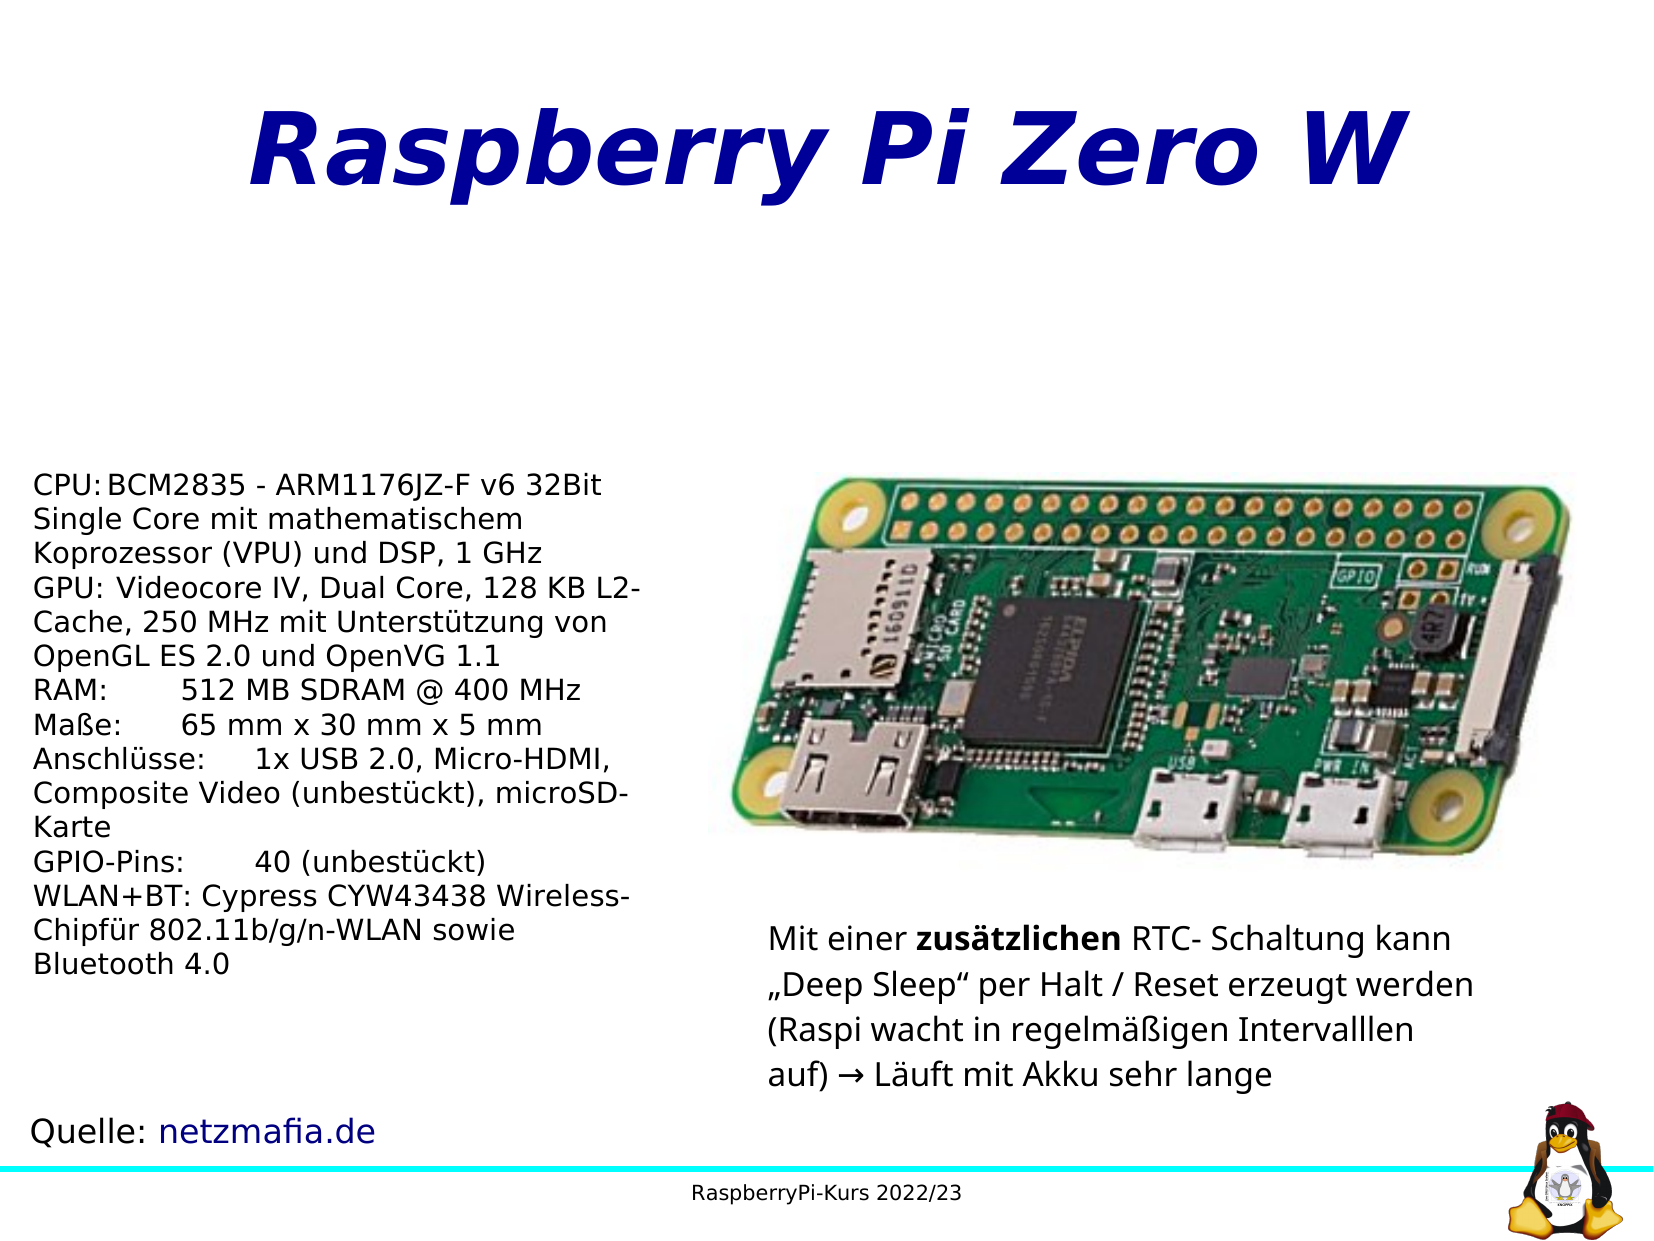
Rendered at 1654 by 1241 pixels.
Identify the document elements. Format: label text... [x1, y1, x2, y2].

picture [1505, 1100, 1625, 1241]
list CPU: BCM2835 - ARM1176JZ-F v6 32Bit Single Core mit mathematischem Koprozessor (VPU) und DSP, 1 GHz GPU: Videocore IV, Dual Core, 128 KB L2-Cache, 250 MHz mit Unterstützung von OpenGL ES 2.0 und OpenVG 1.1 RAM: 512 MB SDRAM @ 400 MHz Maße: 65 mm x 30 mm x 5 mm Anschlüsse: 1x USB 2.0, Micro-HDMI, Composite Video (unbestückt), microSD-Karte GPIO-Pins: 40 (unbestückt) WLAN+BT: Cypress CYW43438 Wireless-Chipfür 802.11b/g/n-WLAN sowie Bluetooth 4.0 [32, 433, 650, 982]
picture [708, 472, 1595, 874]
title Raspberry Pi Zero W [121, 33, 1534, 267]
text_box Mit einer zusätzlichen RTC- Schaltung kann „Deep Sleep“ per Halt / Reset erzeugt werden (Raspi wacht in regelmäßigen Intervalllen auf) → Läuft mit Akku sehr lange [767, 915, 1477, 1108]
text_box Quelle: netzmafia.de [29, 1113, 473, 1152]
